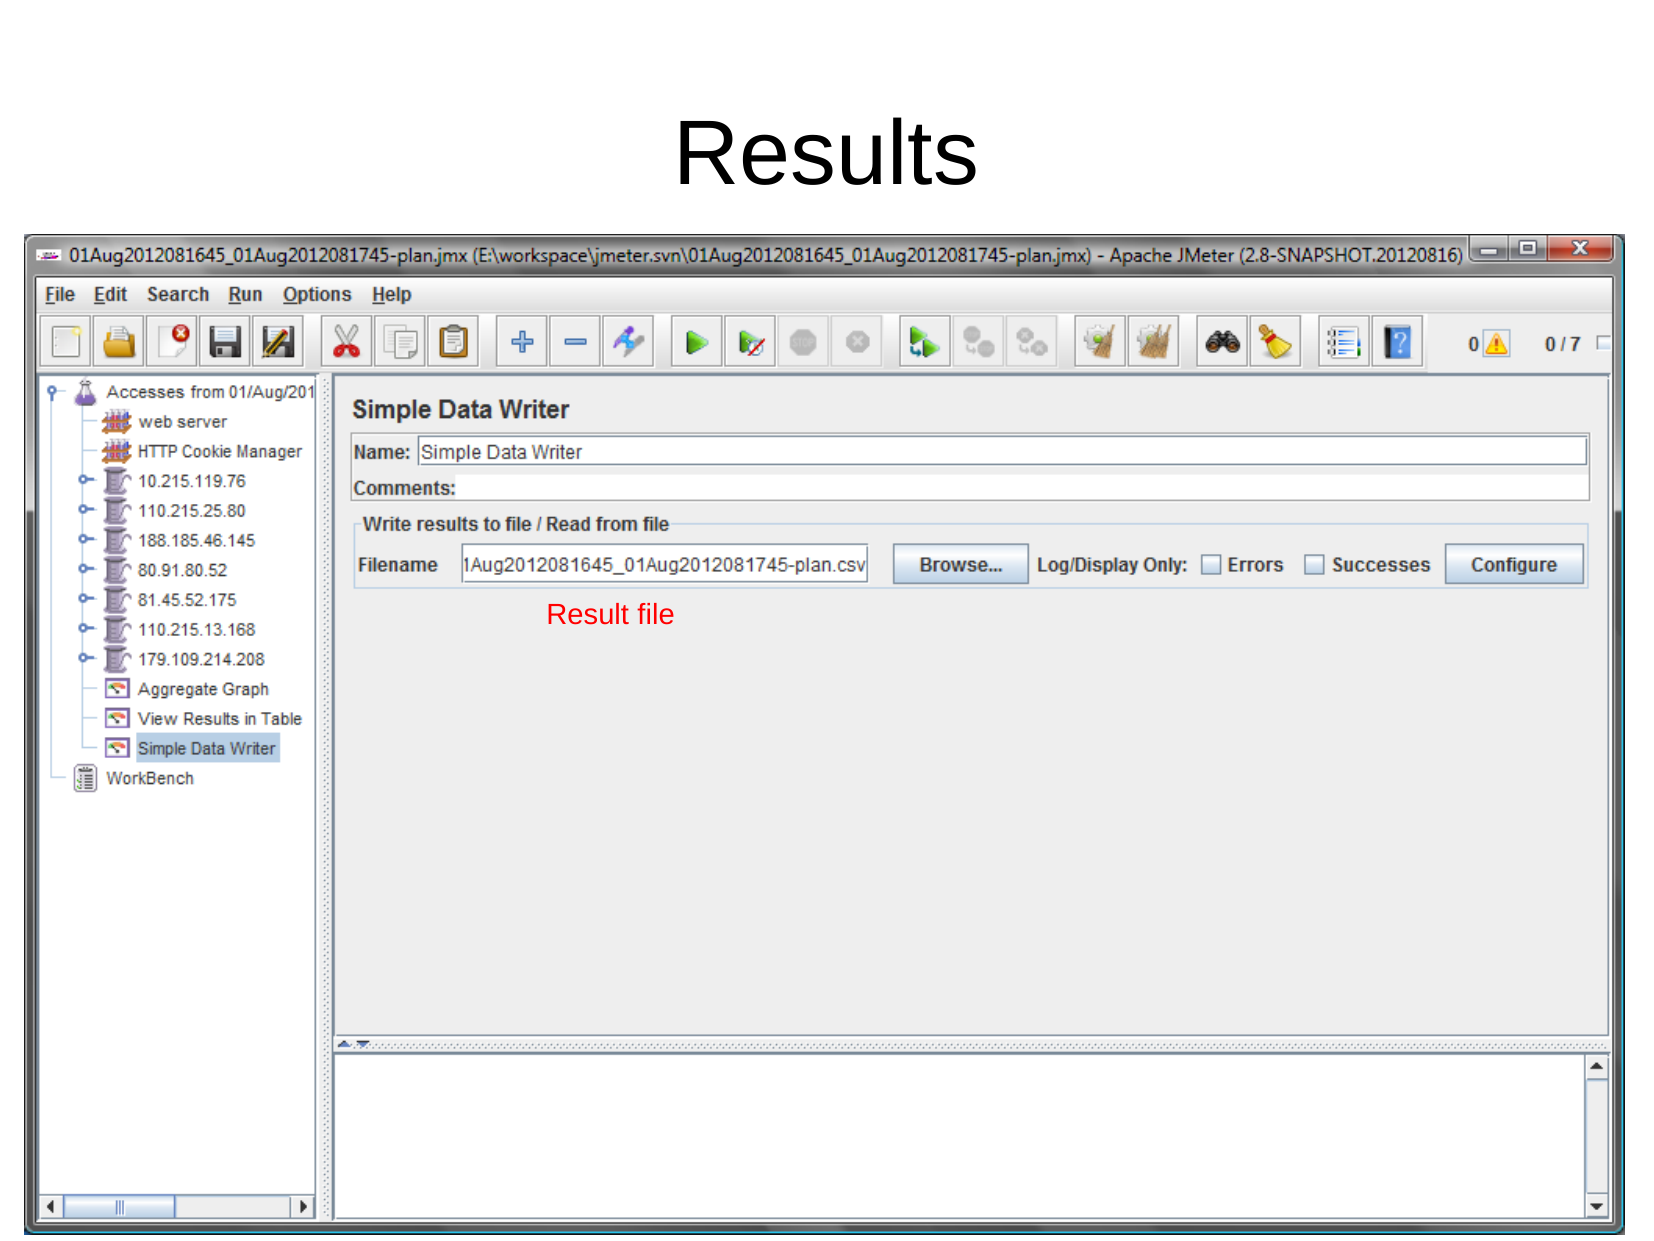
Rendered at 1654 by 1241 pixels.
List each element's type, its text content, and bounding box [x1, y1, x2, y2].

text_box Result file [531, 590, 739, 639]
title Results [82, 56, 1571, 234]
picture [24, 234, 1625, 1235]
